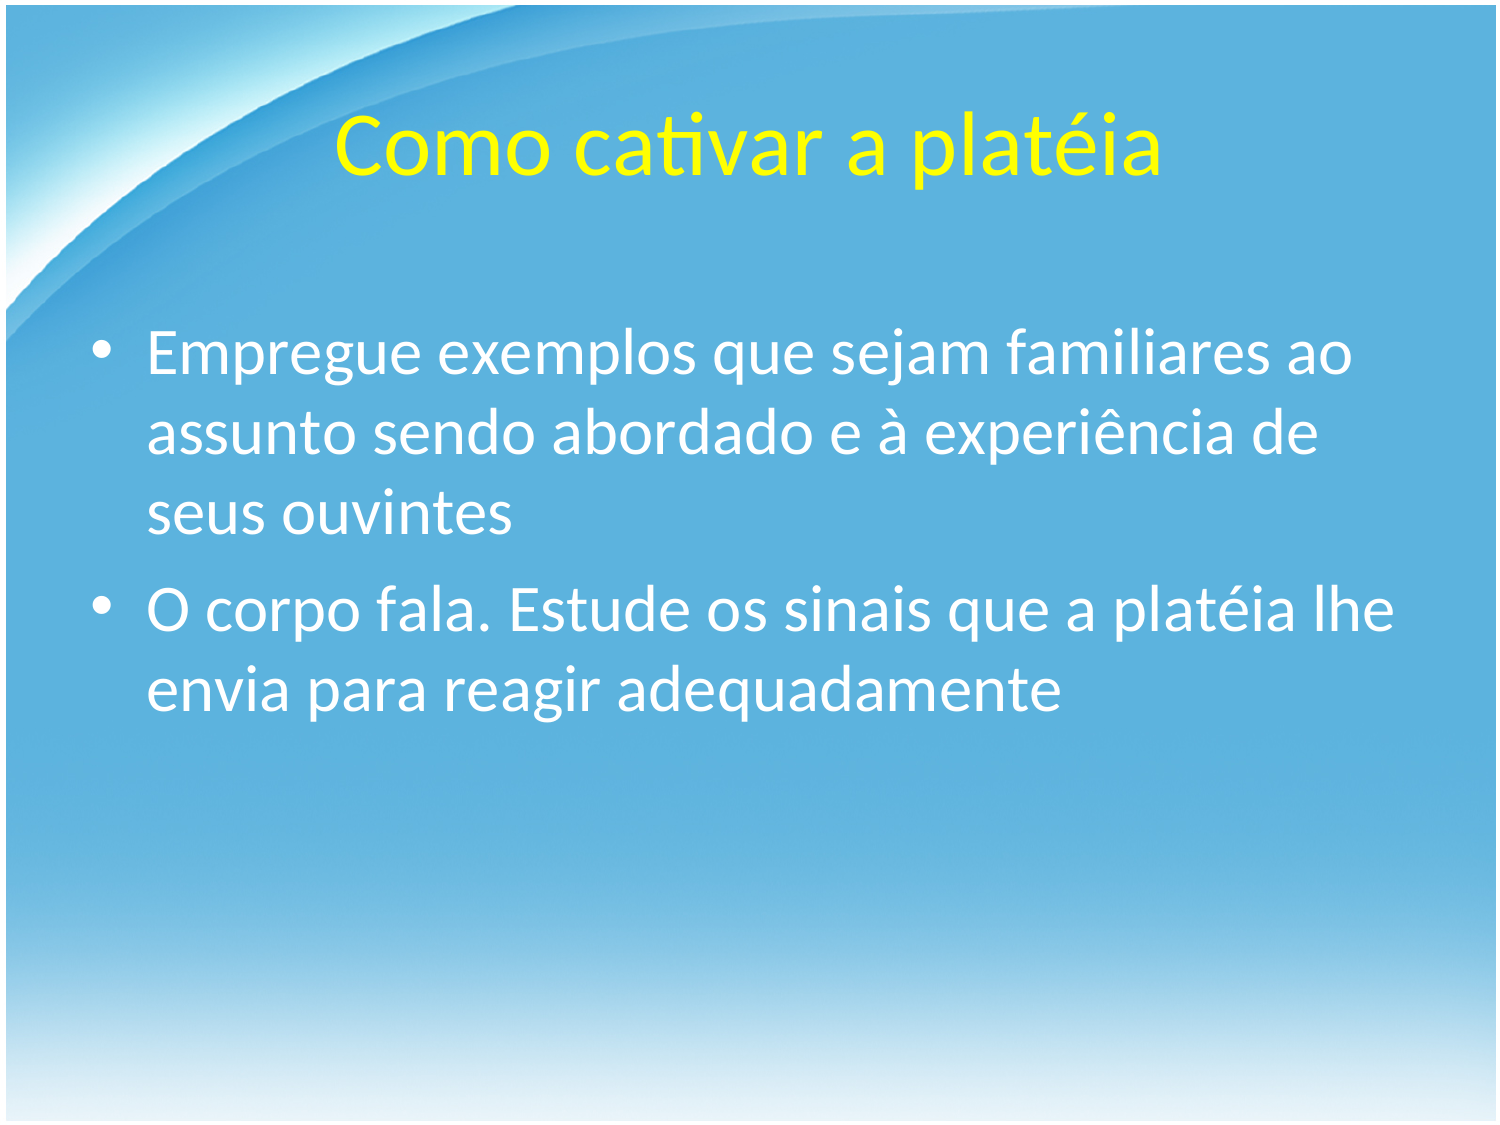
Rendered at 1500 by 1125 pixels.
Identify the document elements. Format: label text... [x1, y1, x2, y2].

picture [0, 0, 1500, 1125]
text_box Empregue exemplos que sejam familiares ao assunto sendo abordado e à experiência de seus ouvintes O corpo fala. Estude os sinais que a platéia lhe envia para reagir adequadamente [75, 300, 1426, 1043]
title Como cativar a platéia [75, 21, 1425, 257]
